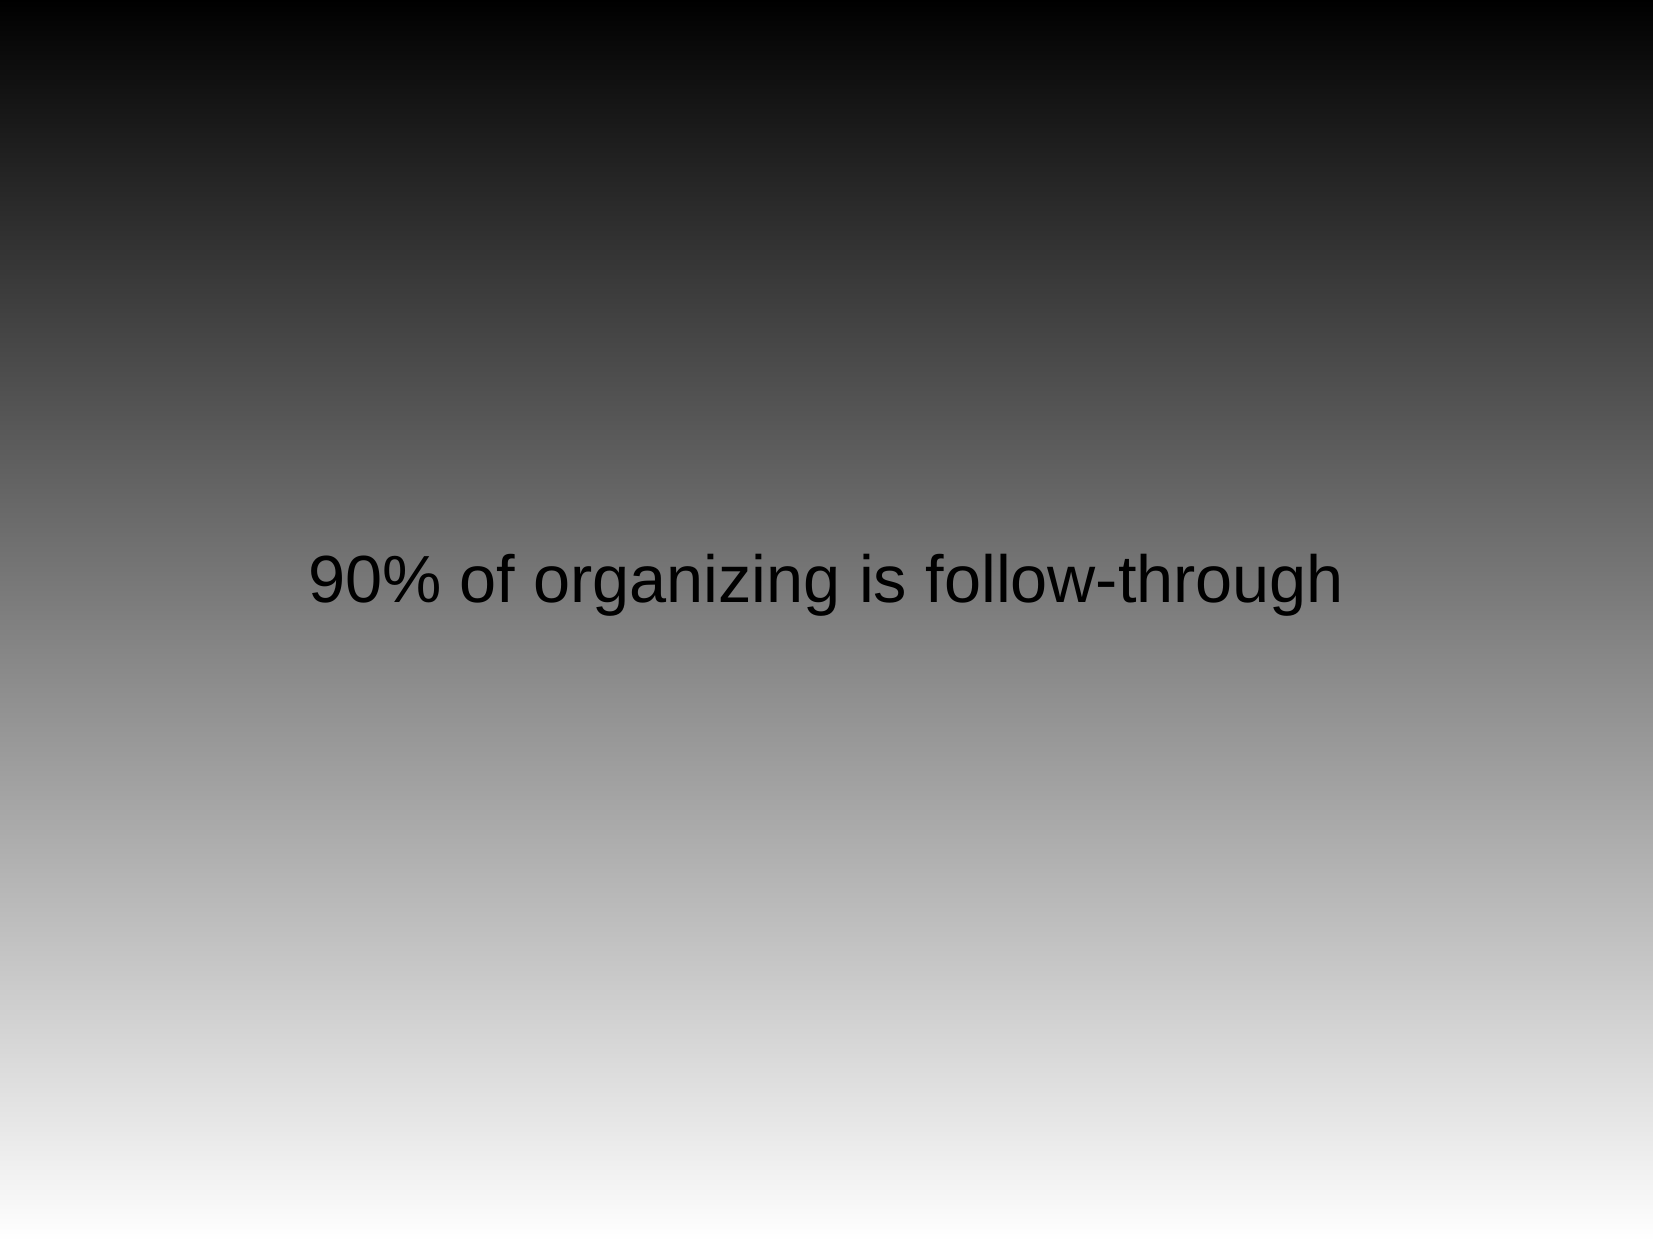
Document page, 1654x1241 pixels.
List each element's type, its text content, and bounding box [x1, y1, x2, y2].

subtitle 90% of organizing is follow-through [82, 56, 1571, 1102]
